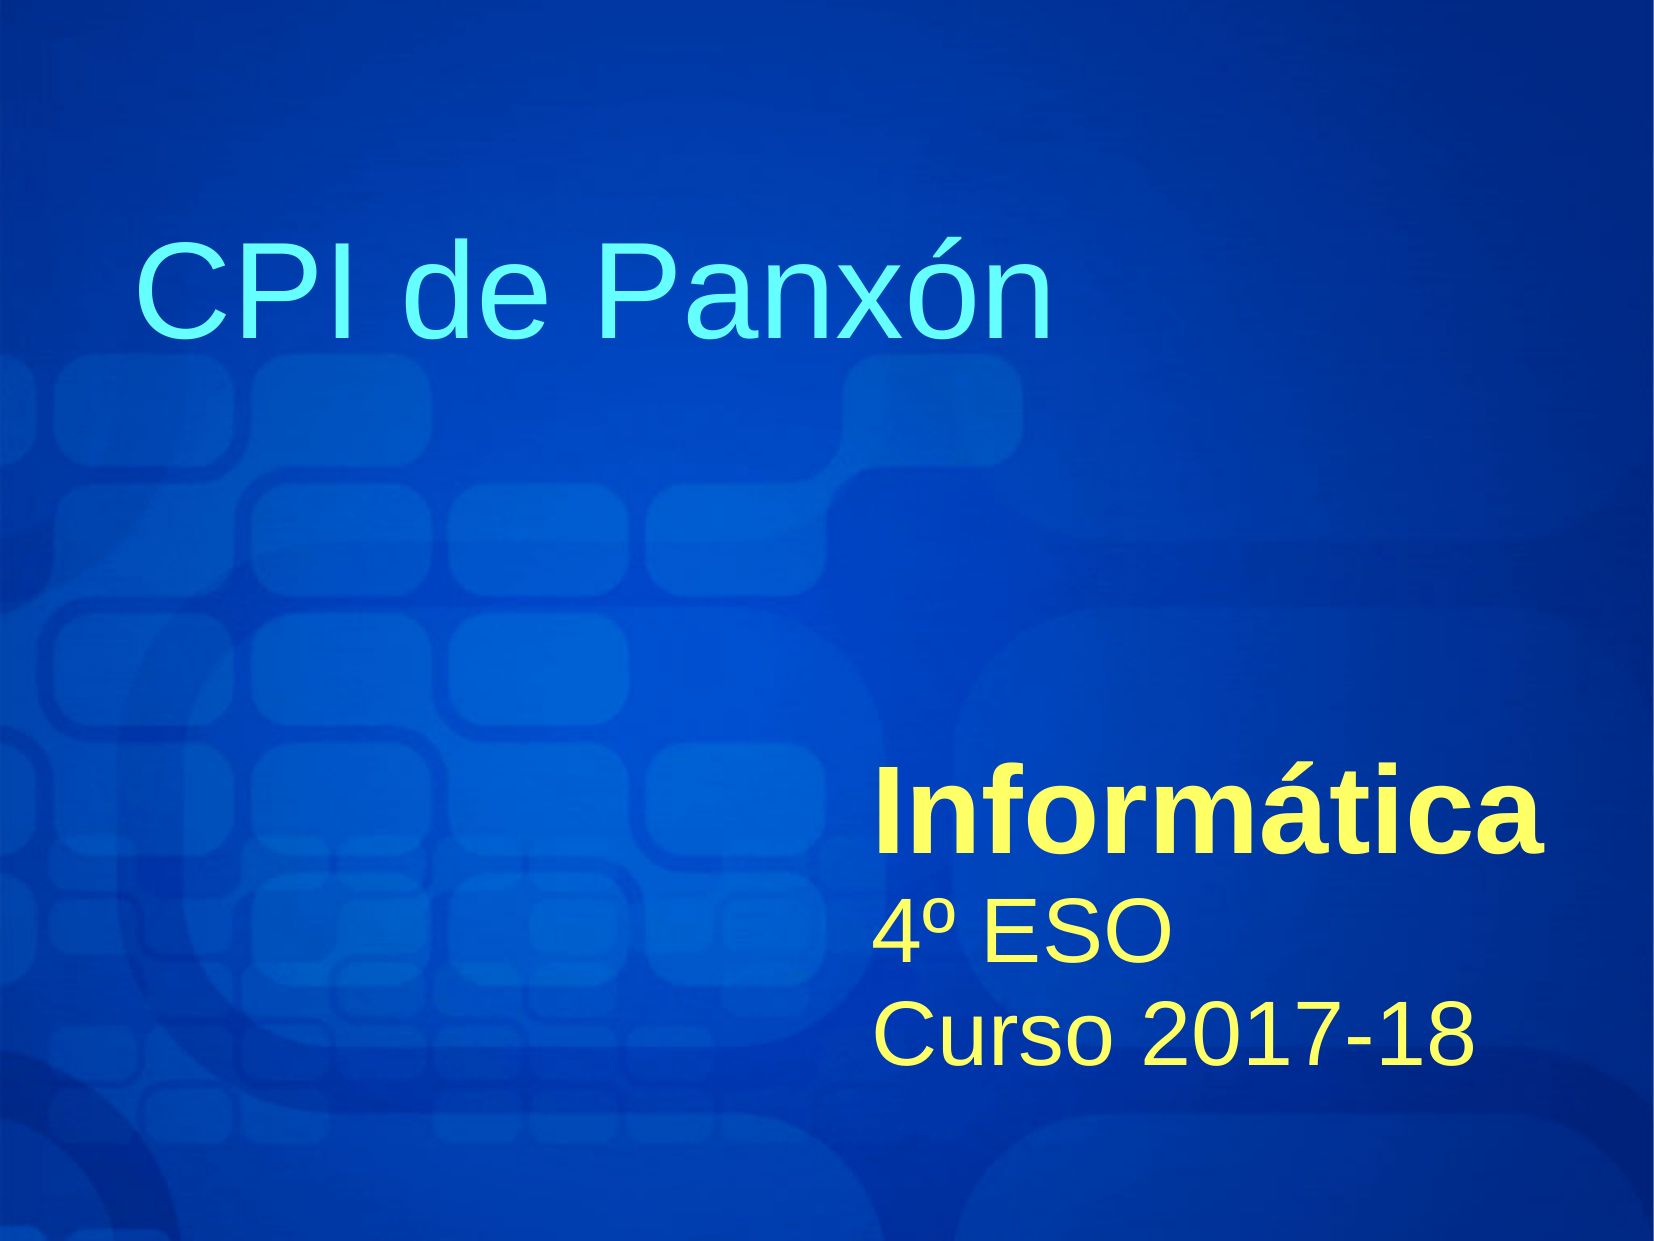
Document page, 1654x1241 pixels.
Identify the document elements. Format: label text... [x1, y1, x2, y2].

text_box CPI de Panxón [118, 206, 1447, 376]
text_box Informática 4º ESO Curso 2017-18 [856, 732, 1595, 1093]
picture [0, 0, 1654, 1241]
